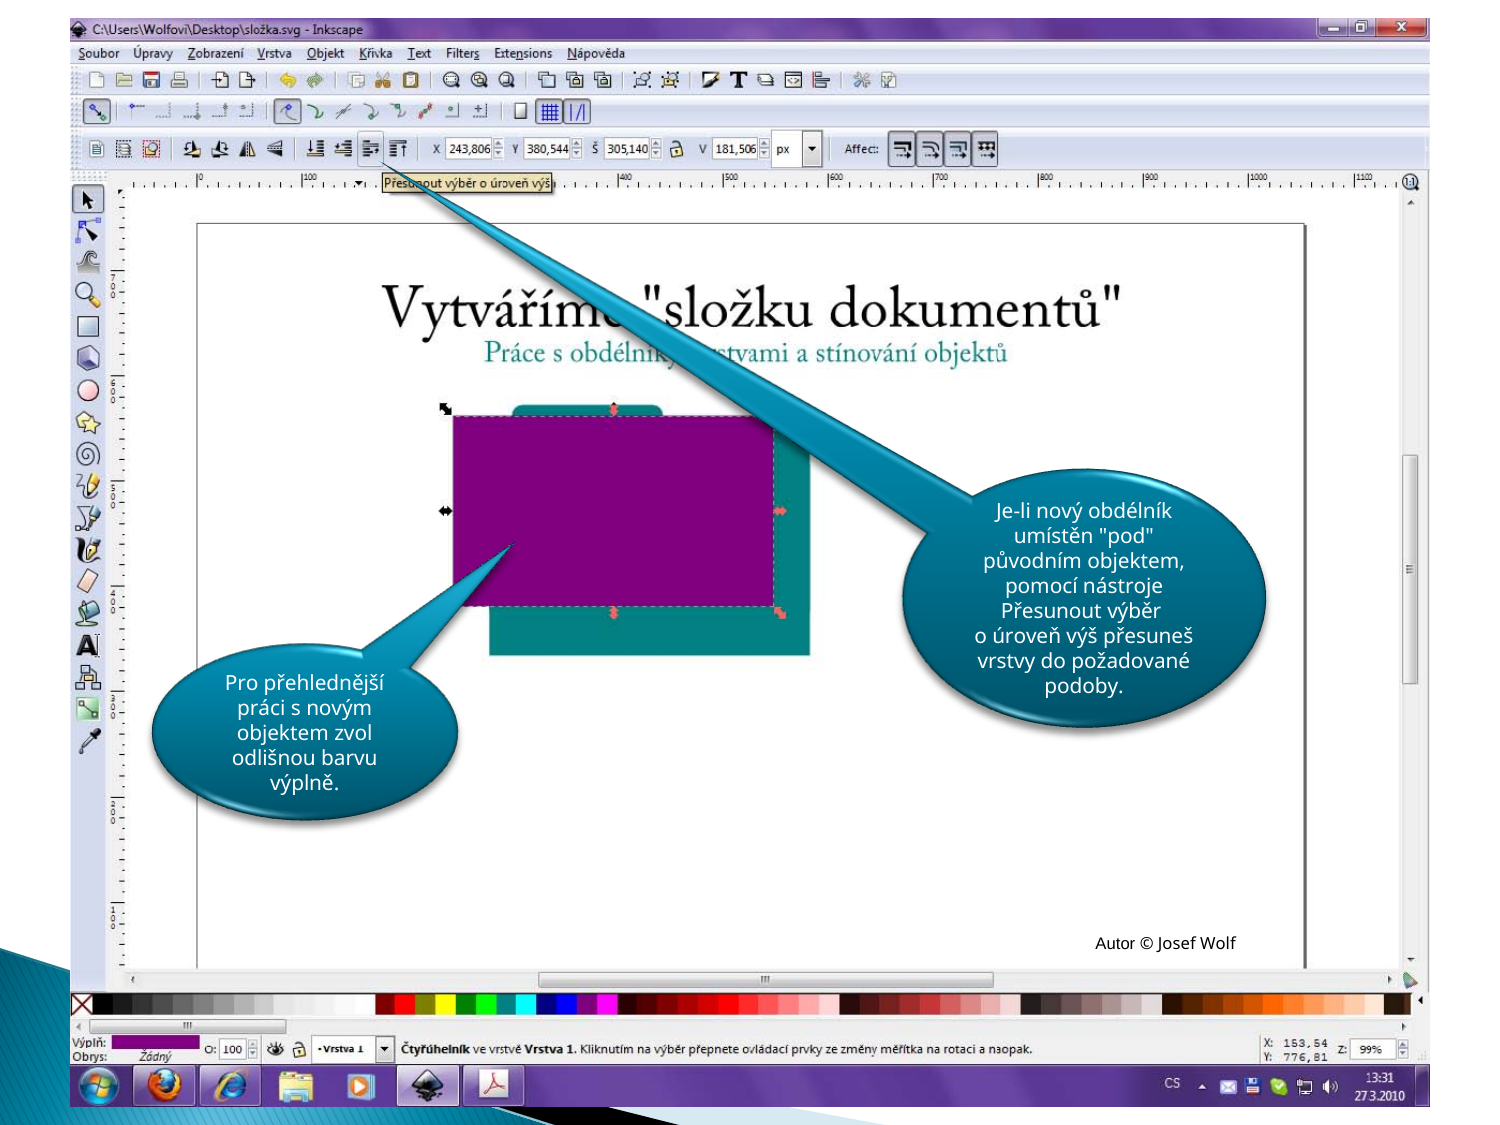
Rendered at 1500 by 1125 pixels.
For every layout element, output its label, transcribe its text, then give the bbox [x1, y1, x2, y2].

text_box Je-li nový obdélník umístěn "pod" původním objektem, pomocí nástroje Přesunout výběr o úroveň výš přesuneš vrstvy do požadované podoby. [955, 506, 1213, 689]
text_box Autor © Josef Wolf [1080, 904, 1347, 961]
text_box Pro přehlednější práci s novým objektem zvol odlišnou barvu výplně. [196, 670, 413, 795]
picture [0, 18, 1430, 1125]
